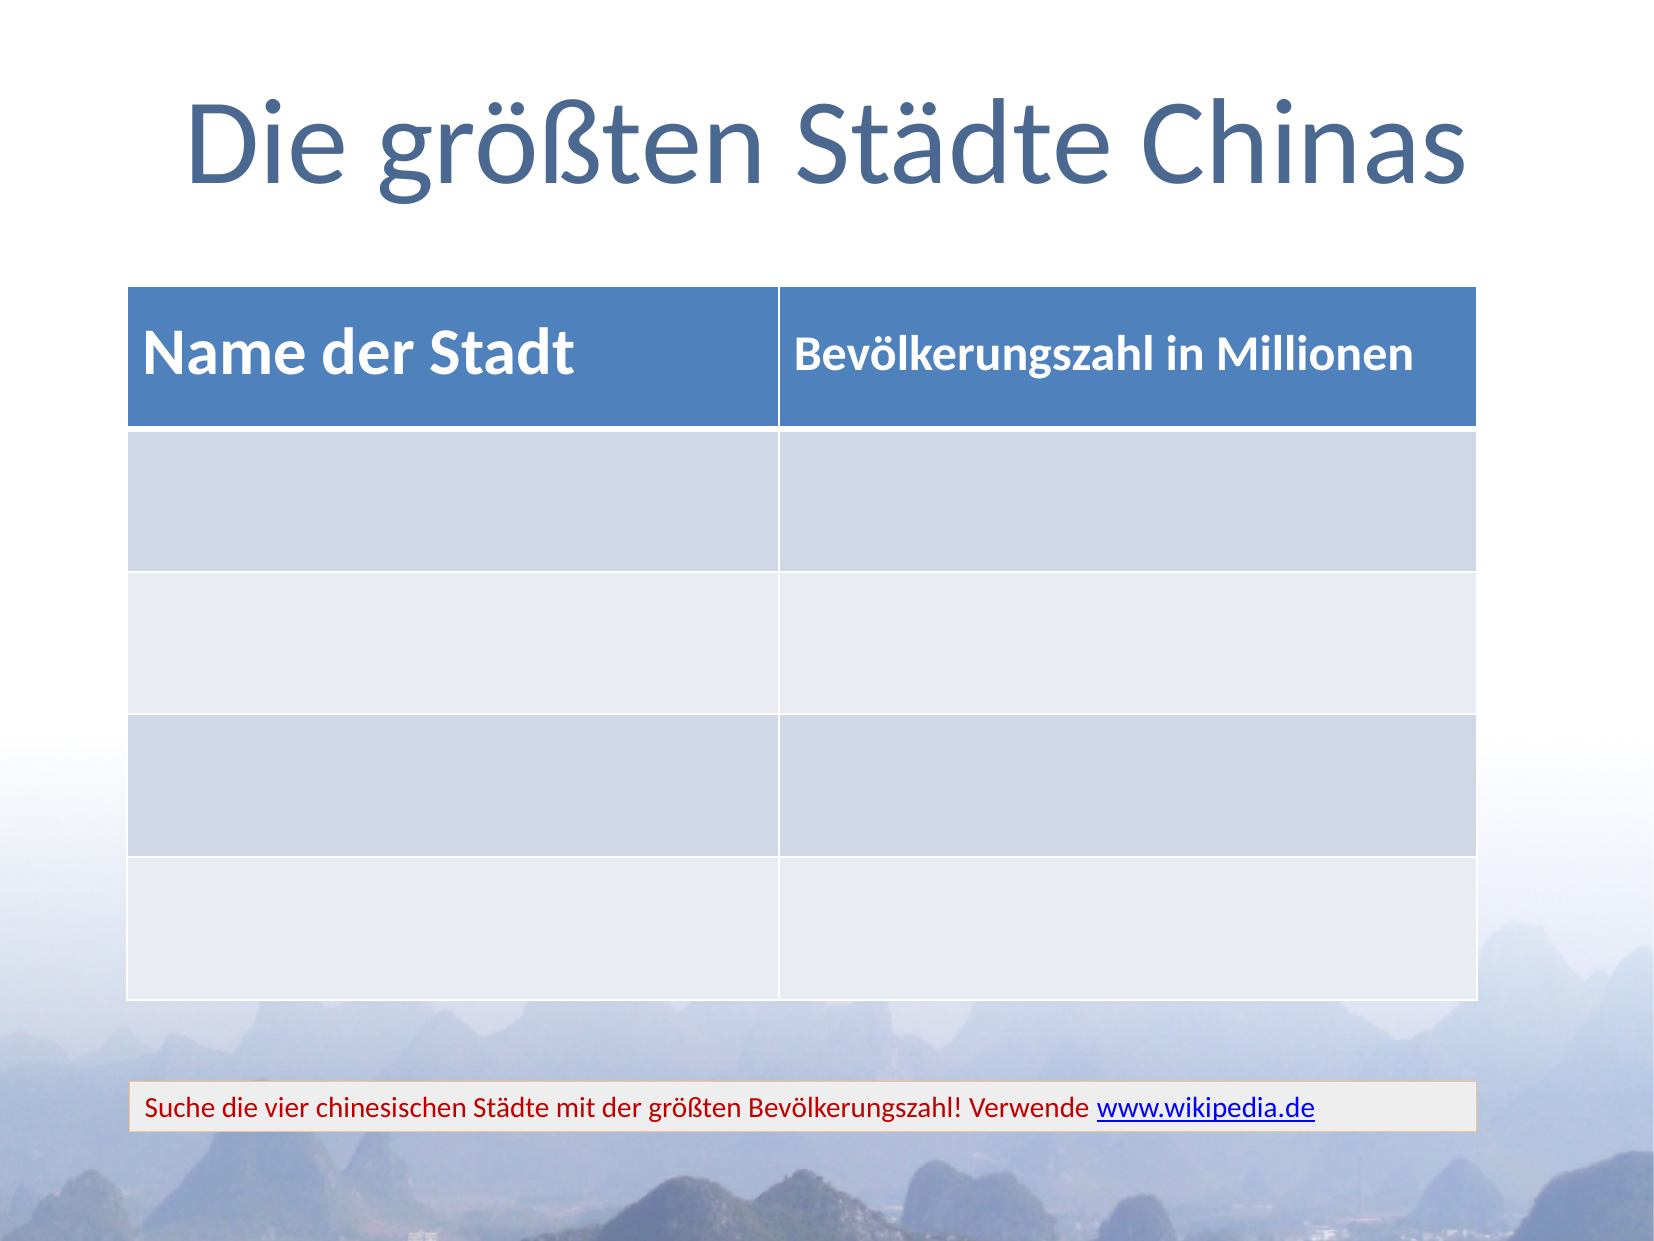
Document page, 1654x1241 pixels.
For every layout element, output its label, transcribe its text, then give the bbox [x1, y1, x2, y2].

title Die größten Städte Chinas [82, 91, 1571, 215]
table_cell [128, 432, 778, 571]
table_cell [128, 573, 778, 713]
table_cell [780, 715, 1476, 856]
picture [0, 3, 1654, 1241]
table_header Bevölkerungszahl in Millionen [780, 287, 1476, 426]
table_cell [128, 858, 778, 999]
table_cell [128, 715, 778, 856]
text_box Suche die vier chinesischen Städte mit der größten Bevölkerungszahl! Verwende www.wikipedia.de [129, 1081, 1477, 1132]
table_header Name der Stadt [128, 287, 778, 426]
table_cell [780, 432, 1476, 571]
table_cell [780, 858, 1476, 999]
table_cell [780, 573, 1476, 713]
